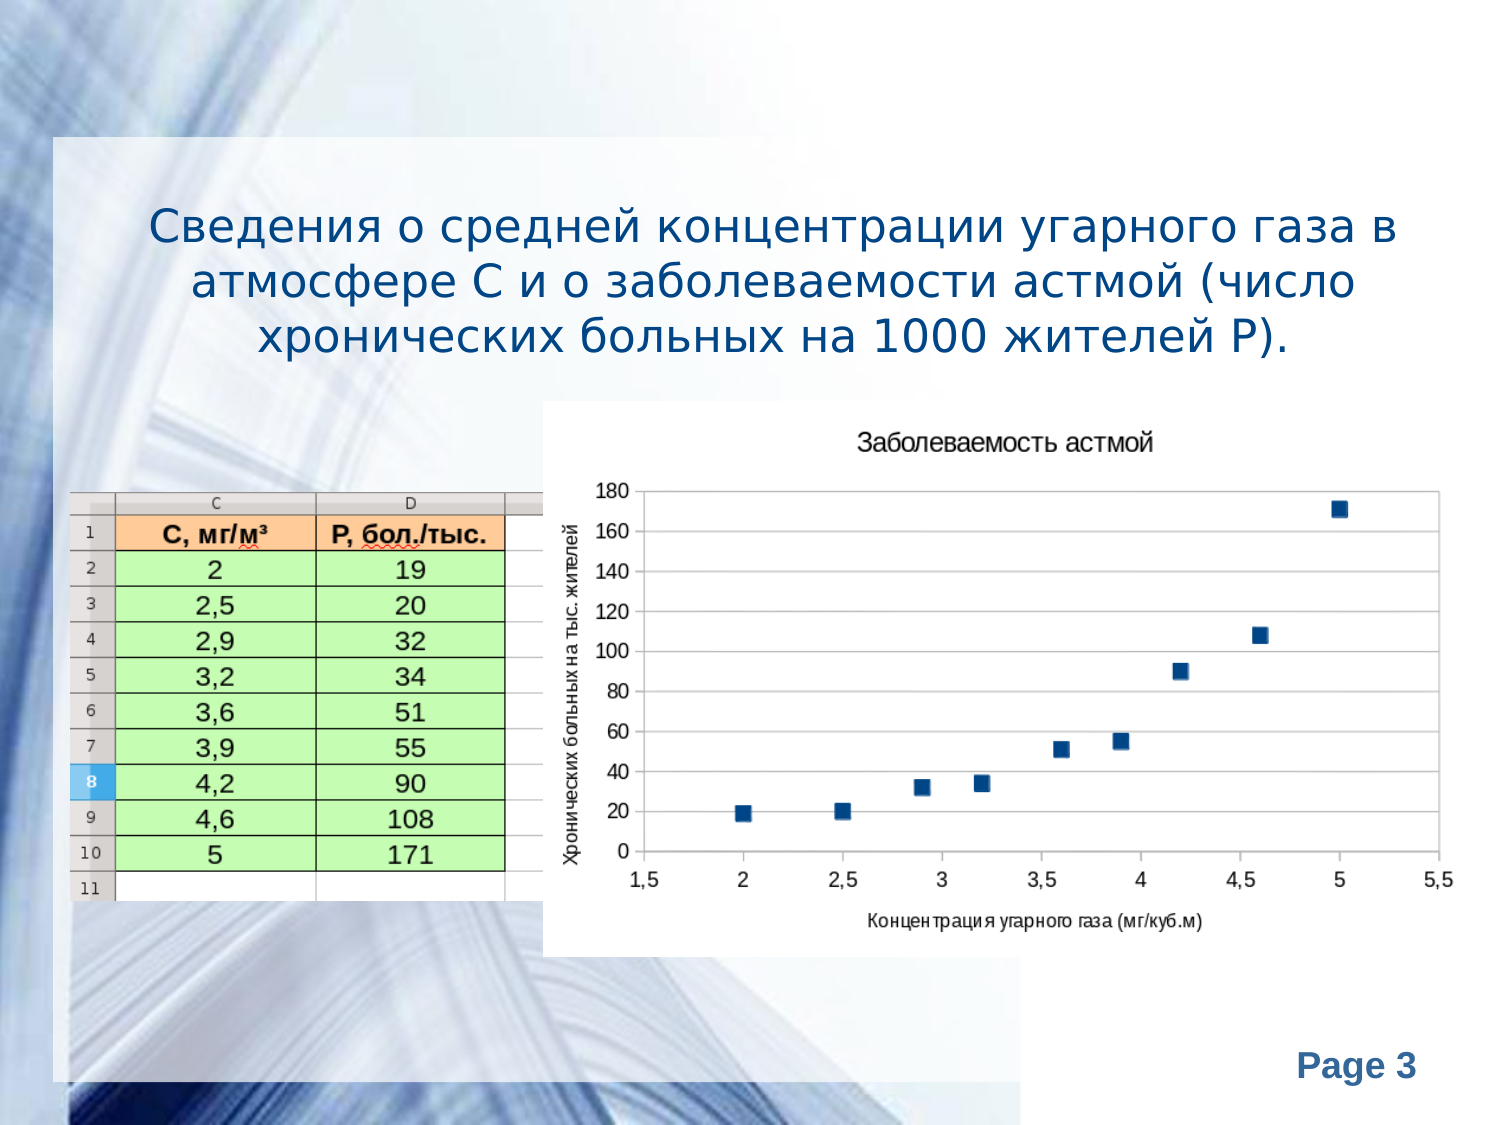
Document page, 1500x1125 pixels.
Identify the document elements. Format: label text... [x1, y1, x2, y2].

text_box Сведения о средней концентрации угарного газа в атмосфере C и о заболеваемости астмой (число хронических больных на 1000 жителей P). [94, 188, 1453, 390]
picture [0, 0, 1500, 1125]
